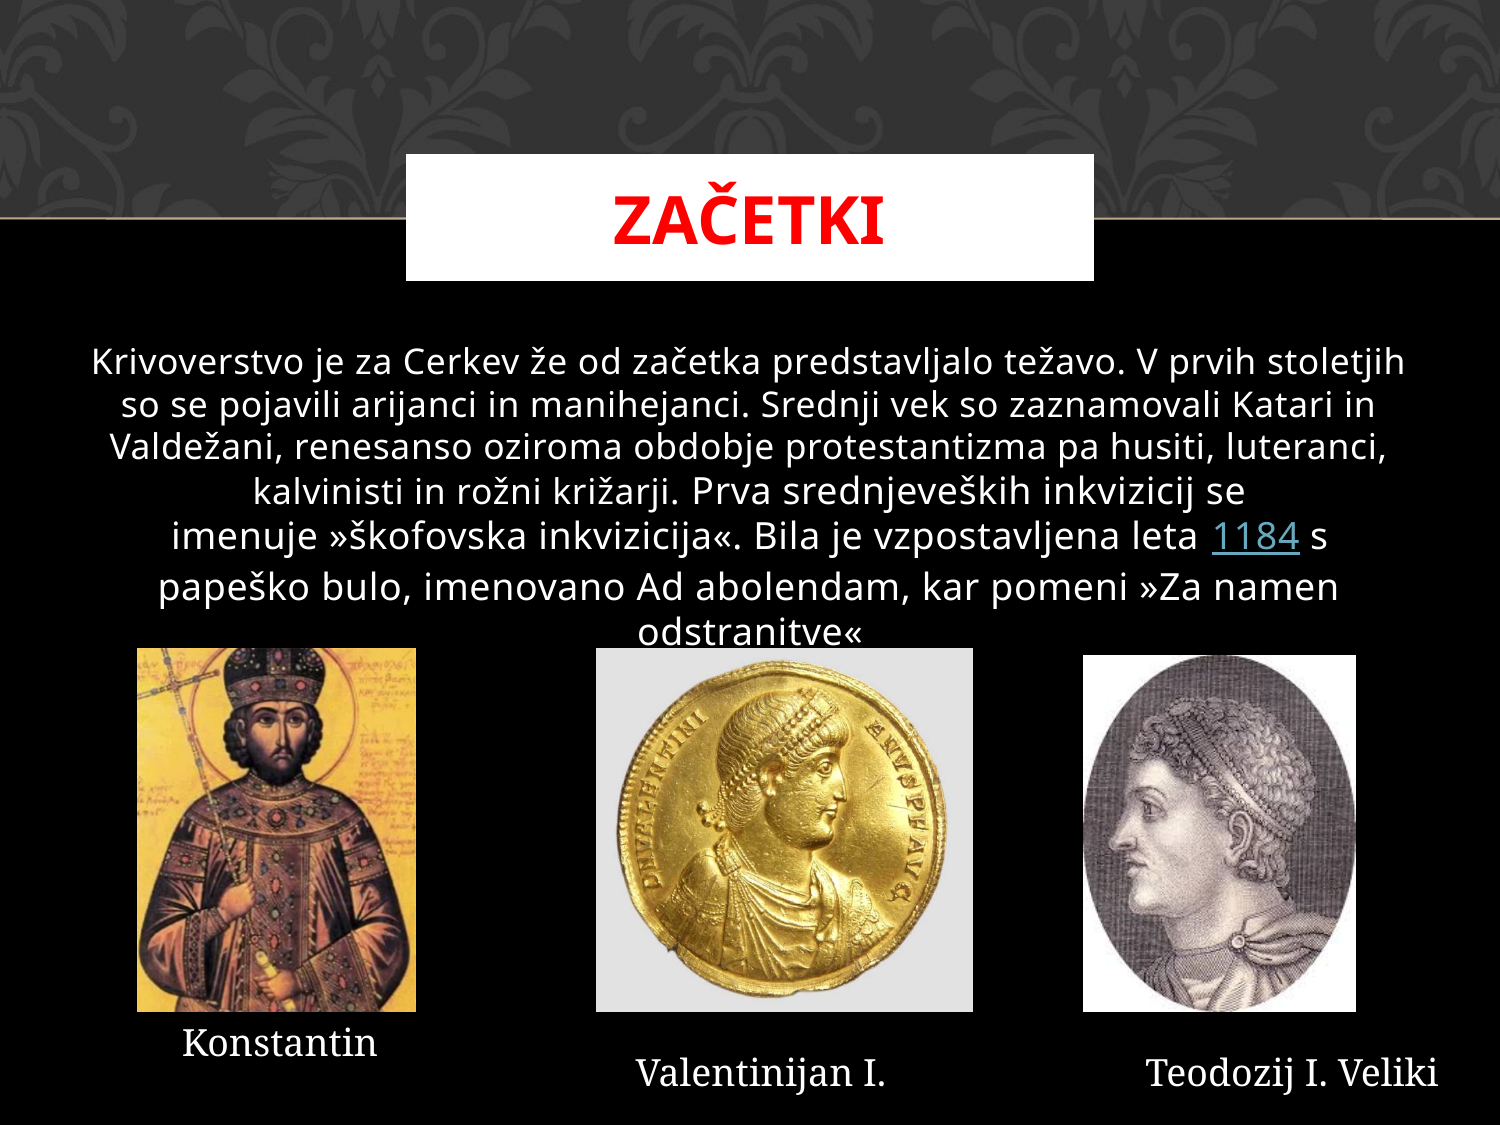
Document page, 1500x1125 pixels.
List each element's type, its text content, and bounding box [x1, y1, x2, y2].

picture [0, 0, 1500, 217]
text_box Teodozij I. Veliki [1130, 1041, 1454, 1102]
title ZAČETKI [412, 159, 1088, 275]
picture [596, 648, 973, 1012]
picture [1083, 655, 1356, 1012]
text_box Valentinijan I. [620, 1041, 902, 1102]
text_box Konstantin [167, 1011, 394, 1072]
list Krivoverstvo je za Cerkev že od začetka predstavljalo težavo. V prvih stoletjih so se pojavili arijanci in manihejanci. Srednji vek so zaznamovali Katari in Valdežani, renesanso oziroma obdobje protestantizma pa husiti, luteranci, kalvinisti in rožni križarji. Prva srednjeveških inkvizicij se imenuje »škofovska inkvizicija«. Bila je vzpostavljena leta 1184 s papeško bulo, imenovano Ad abolendam, kar pomeni »Za namen odstranitve« [75, 331, 1425, 1000]
picture [137, 648, 416, 1012]
